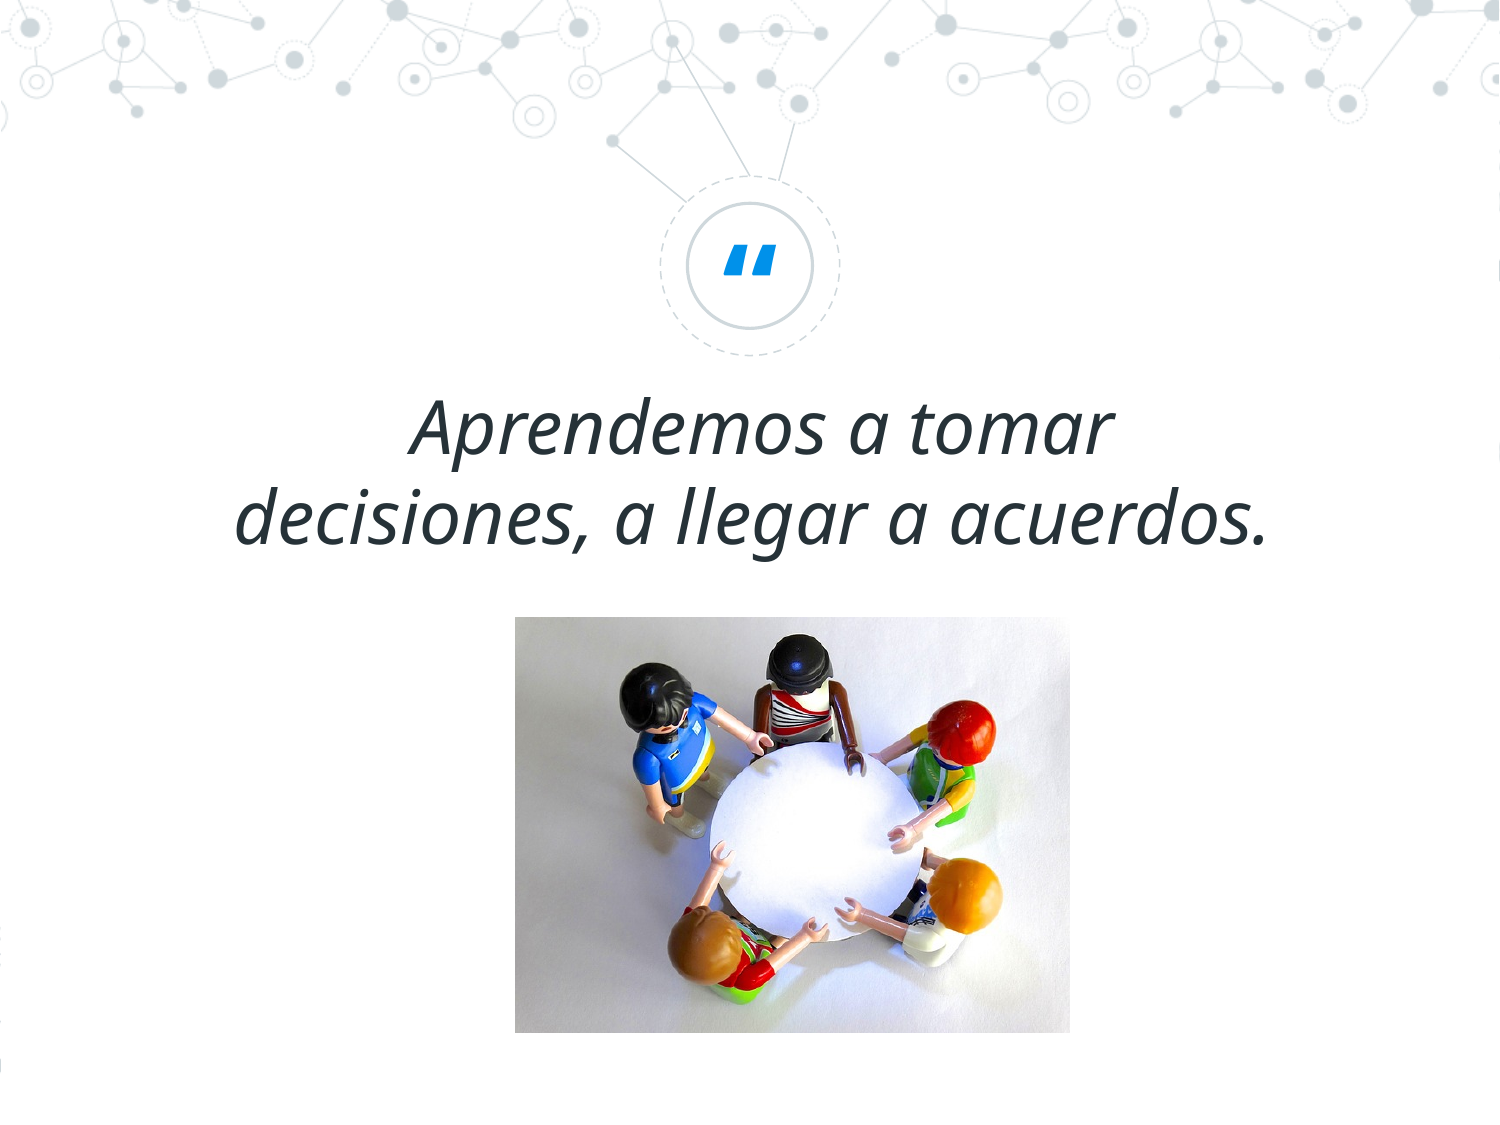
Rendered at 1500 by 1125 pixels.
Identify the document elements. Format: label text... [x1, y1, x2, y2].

picture [0, 0, 1500, 1125]
list Aprendemos a tomar decisiones, a llegar a acuerdos. [212, 364, 1314, 571]
